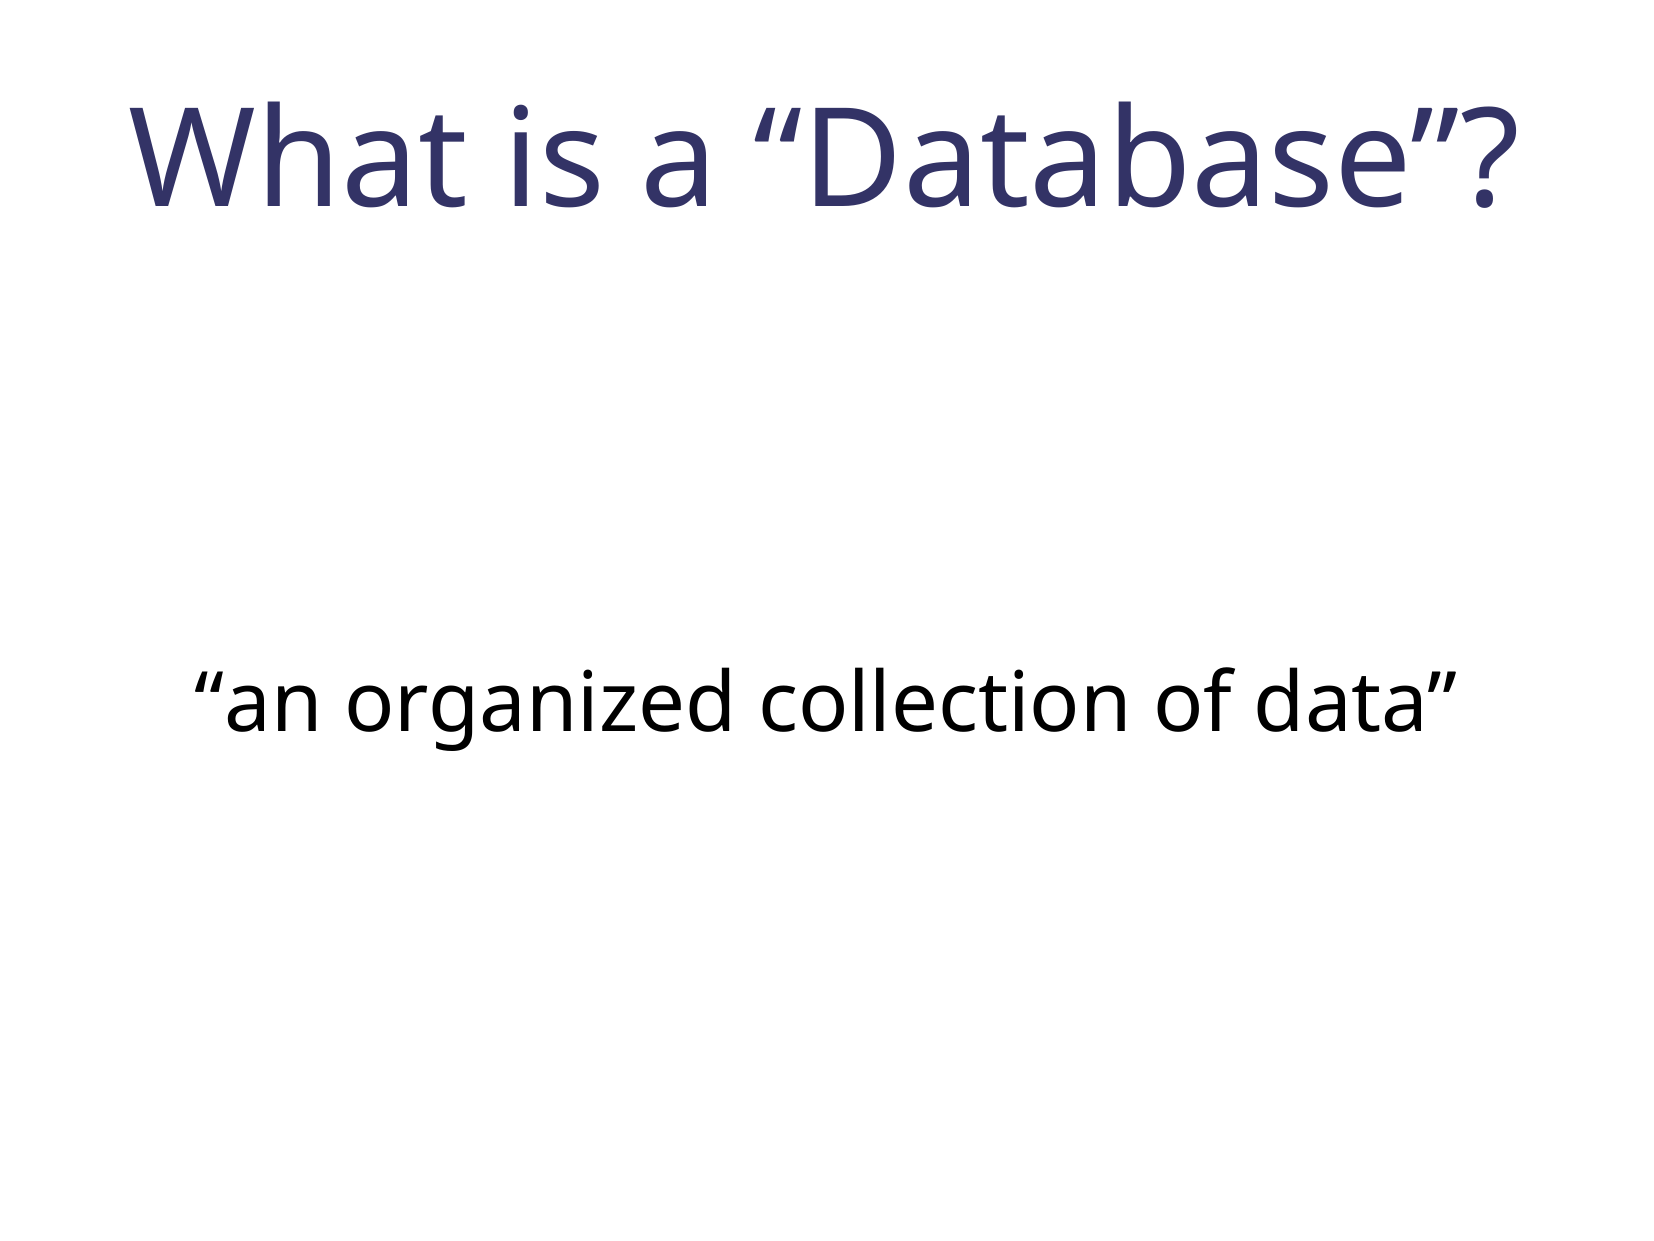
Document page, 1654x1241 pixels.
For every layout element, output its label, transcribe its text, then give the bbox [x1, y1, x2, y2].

title What is a “Database”? [37, 56, 1613, 250]
subtitle “an organized collection of data” [82, 297, 1571, 1102]
